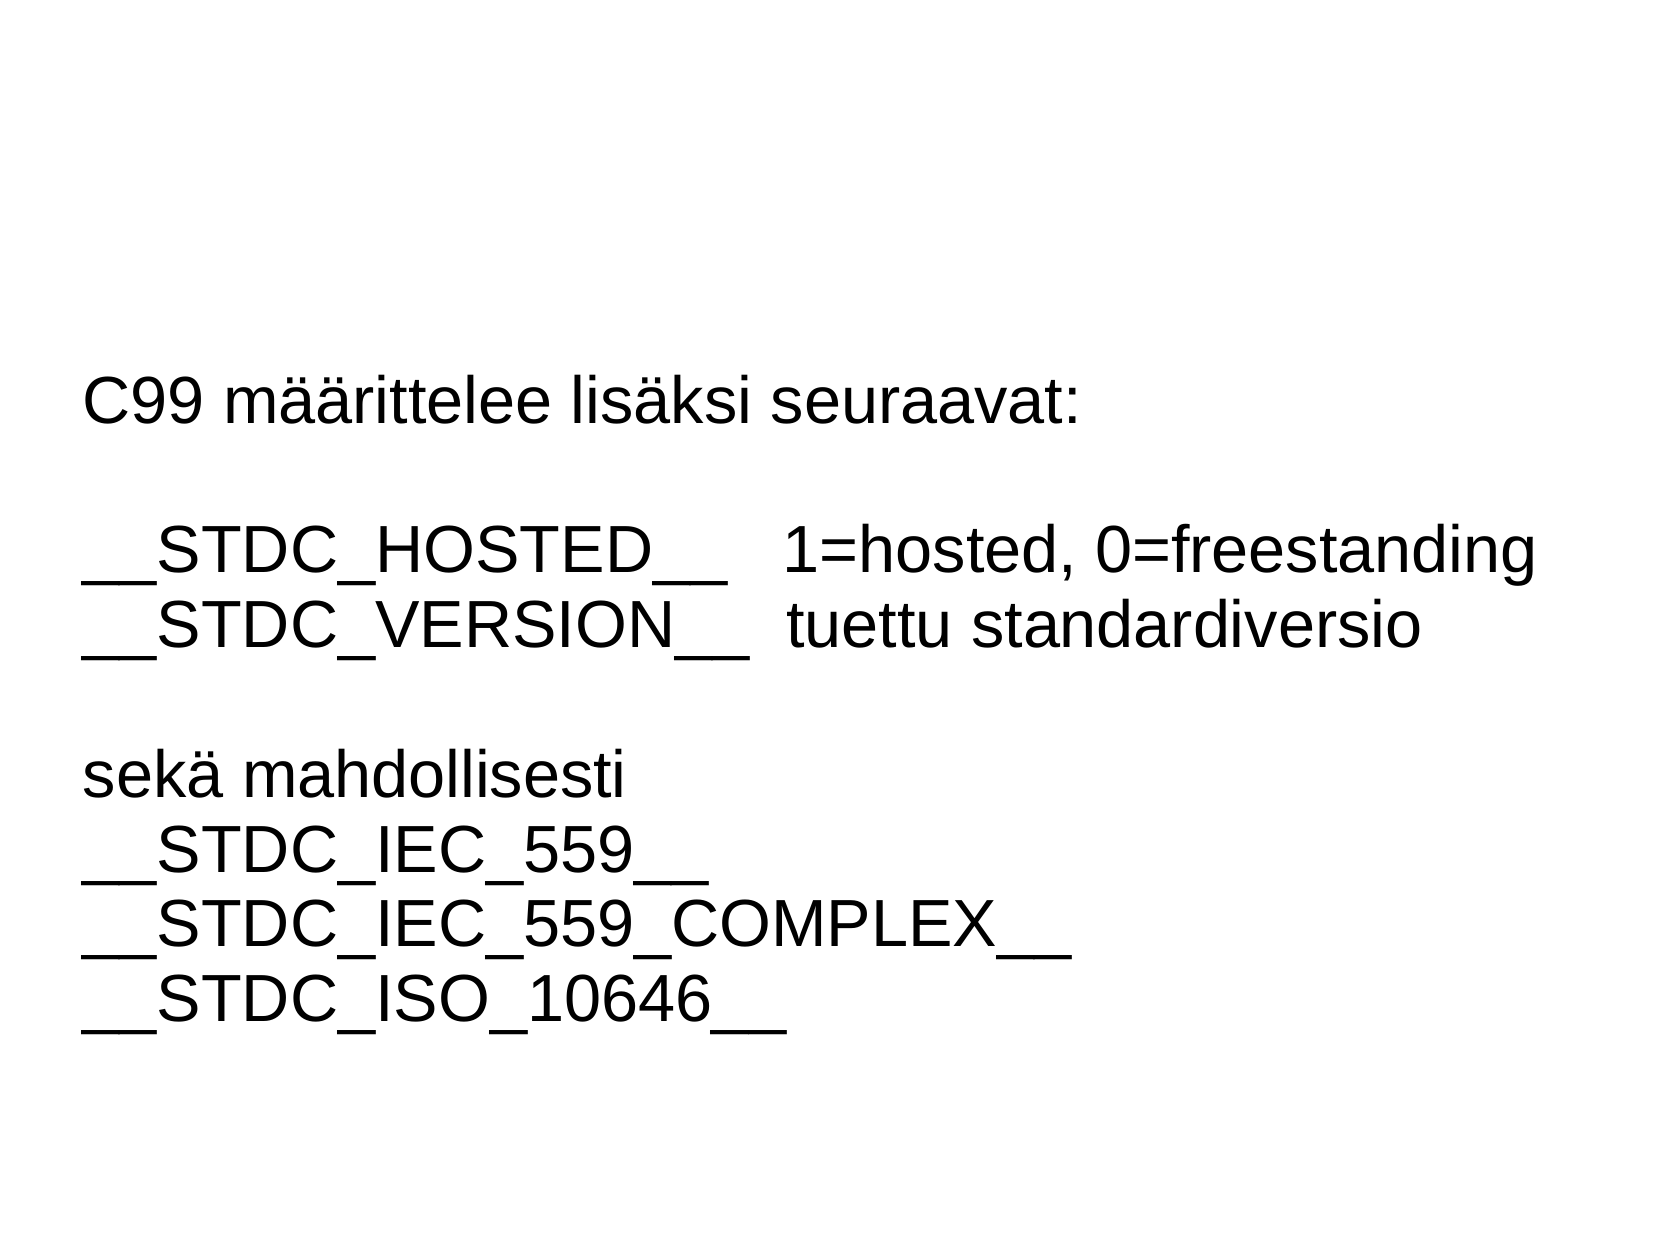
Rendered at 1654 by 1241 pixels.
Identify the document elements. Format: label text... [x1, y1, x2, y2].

text_box C99 määrittelee lisäksi seuraavat: __STDC_HOSTED__ 1=hosted, 0=freestanding __STDC_VERSION__ tuettu standardiversio sekä mahdollisesti __STDC_IEC_559__ __STDC_IEC_559_COMPLEX__ __STDC_ISO_10646__ [82, 297, 1571, 1102]
